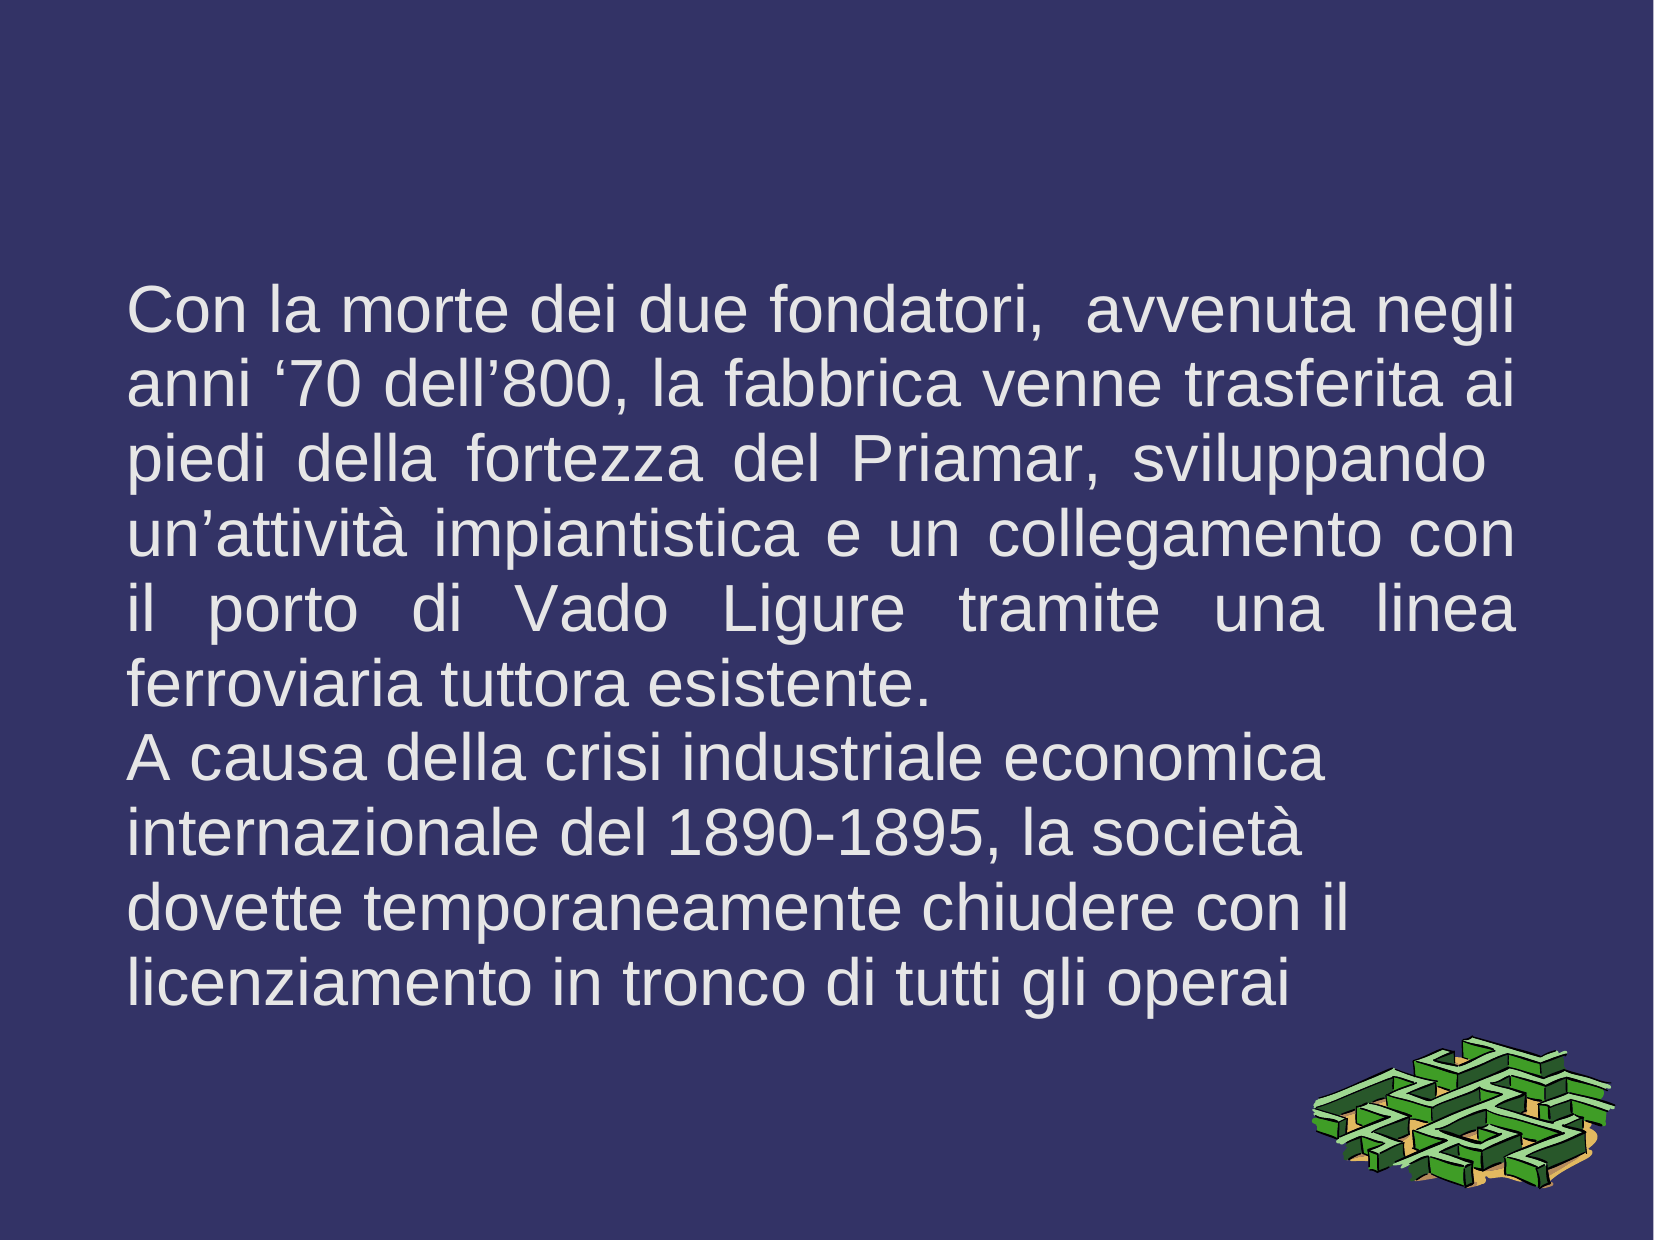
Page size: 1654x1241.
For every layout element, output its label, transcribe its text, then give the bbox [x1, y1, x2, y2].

list Con la morte dei due fondatori, avvenuta negli anni ‘70 dell’800, la fabbrica venne trasferita ai piedi della fortezza del Priamar, sviluppando un’attività impiantistica e un collegamento con il porto di Vado Ligure tramite una linea ferroviaria tuttora esistente. A causa della crisi industriale economica internazionale del 1890-1895, la società dovette temporaneamente chiudere con il licenziamento in tronco di tutti gli operai [126, 271, 1518, 1053]
